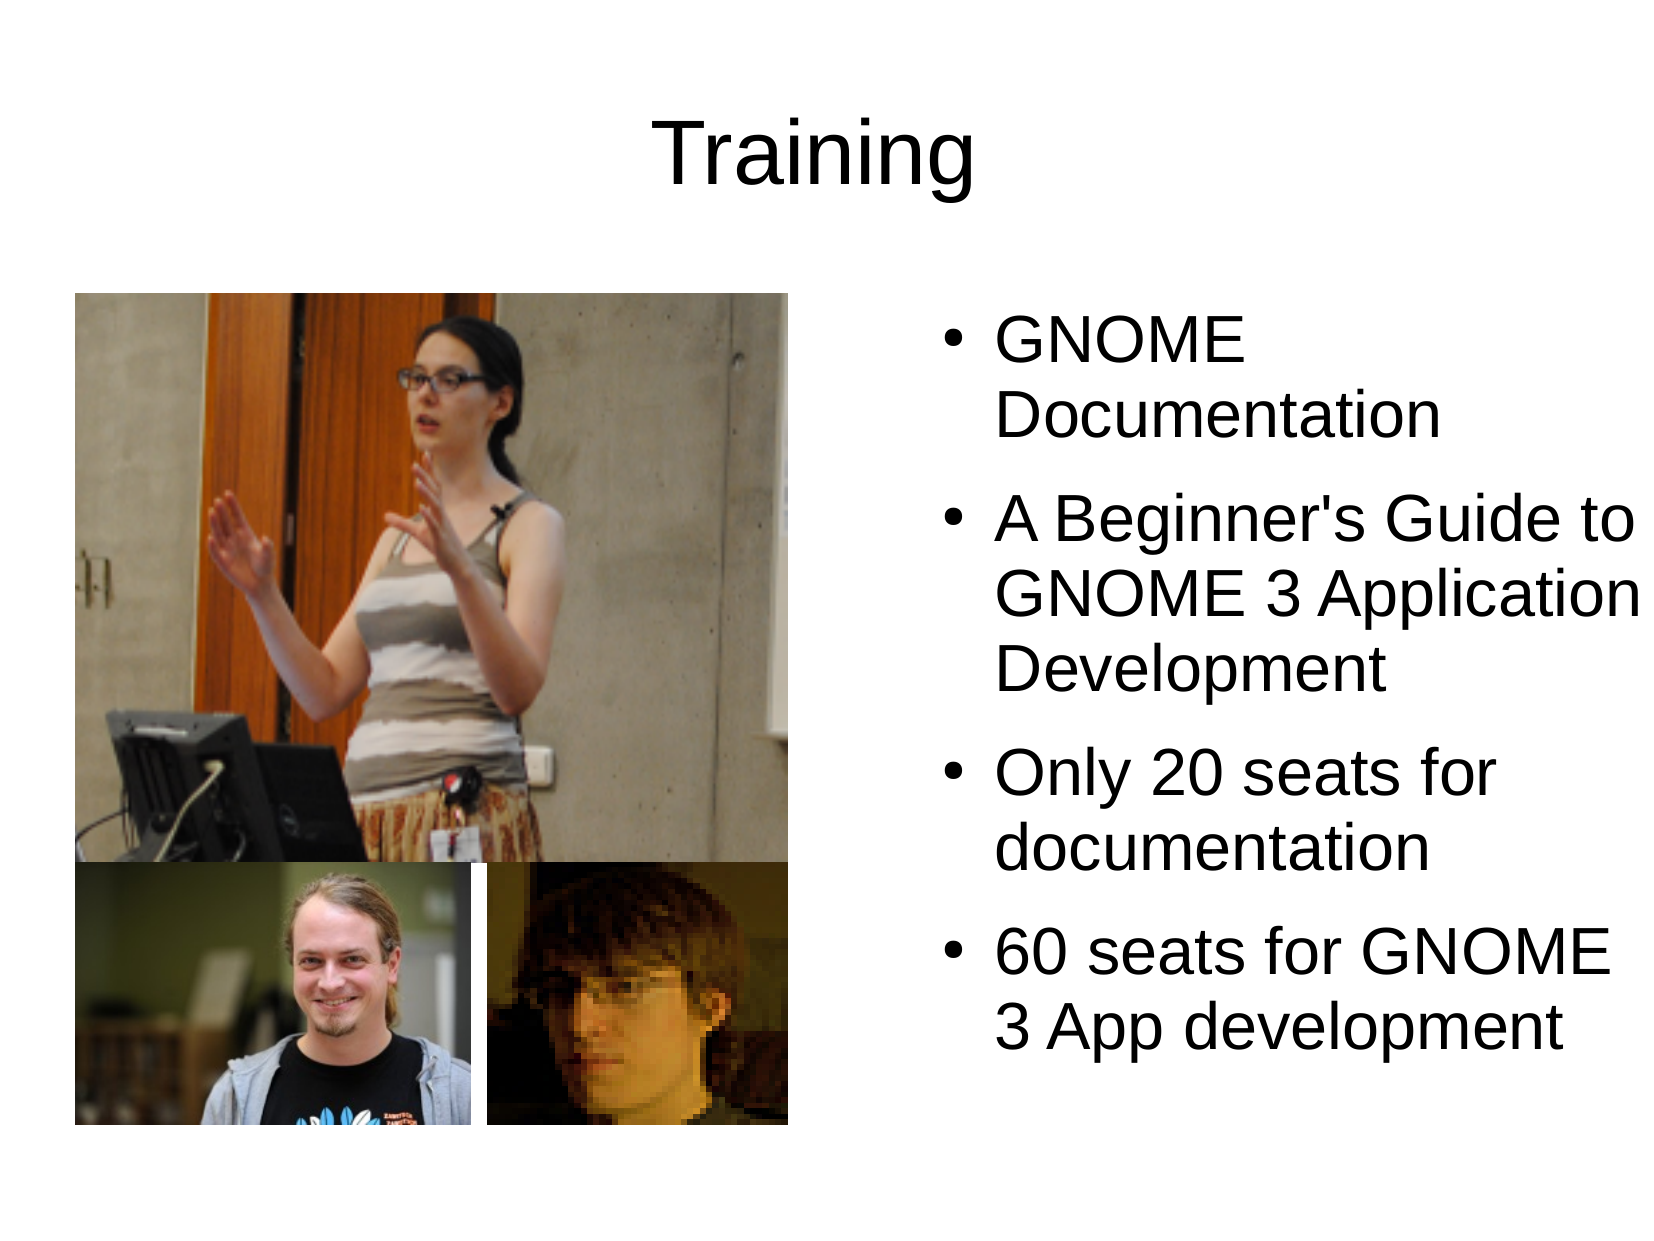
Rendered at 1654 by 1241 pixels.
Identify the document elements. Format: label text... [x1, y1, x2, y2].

picture [75, 293, 788, 1126]
list GNOME Documentation A Beginner's Guide to GNOME 3 Application Development Only 20 seats for documentation 60 seats for GNOME 3 App development [923, 302, 1651, 1163]
title Training [82, 49, 1571, 257]
